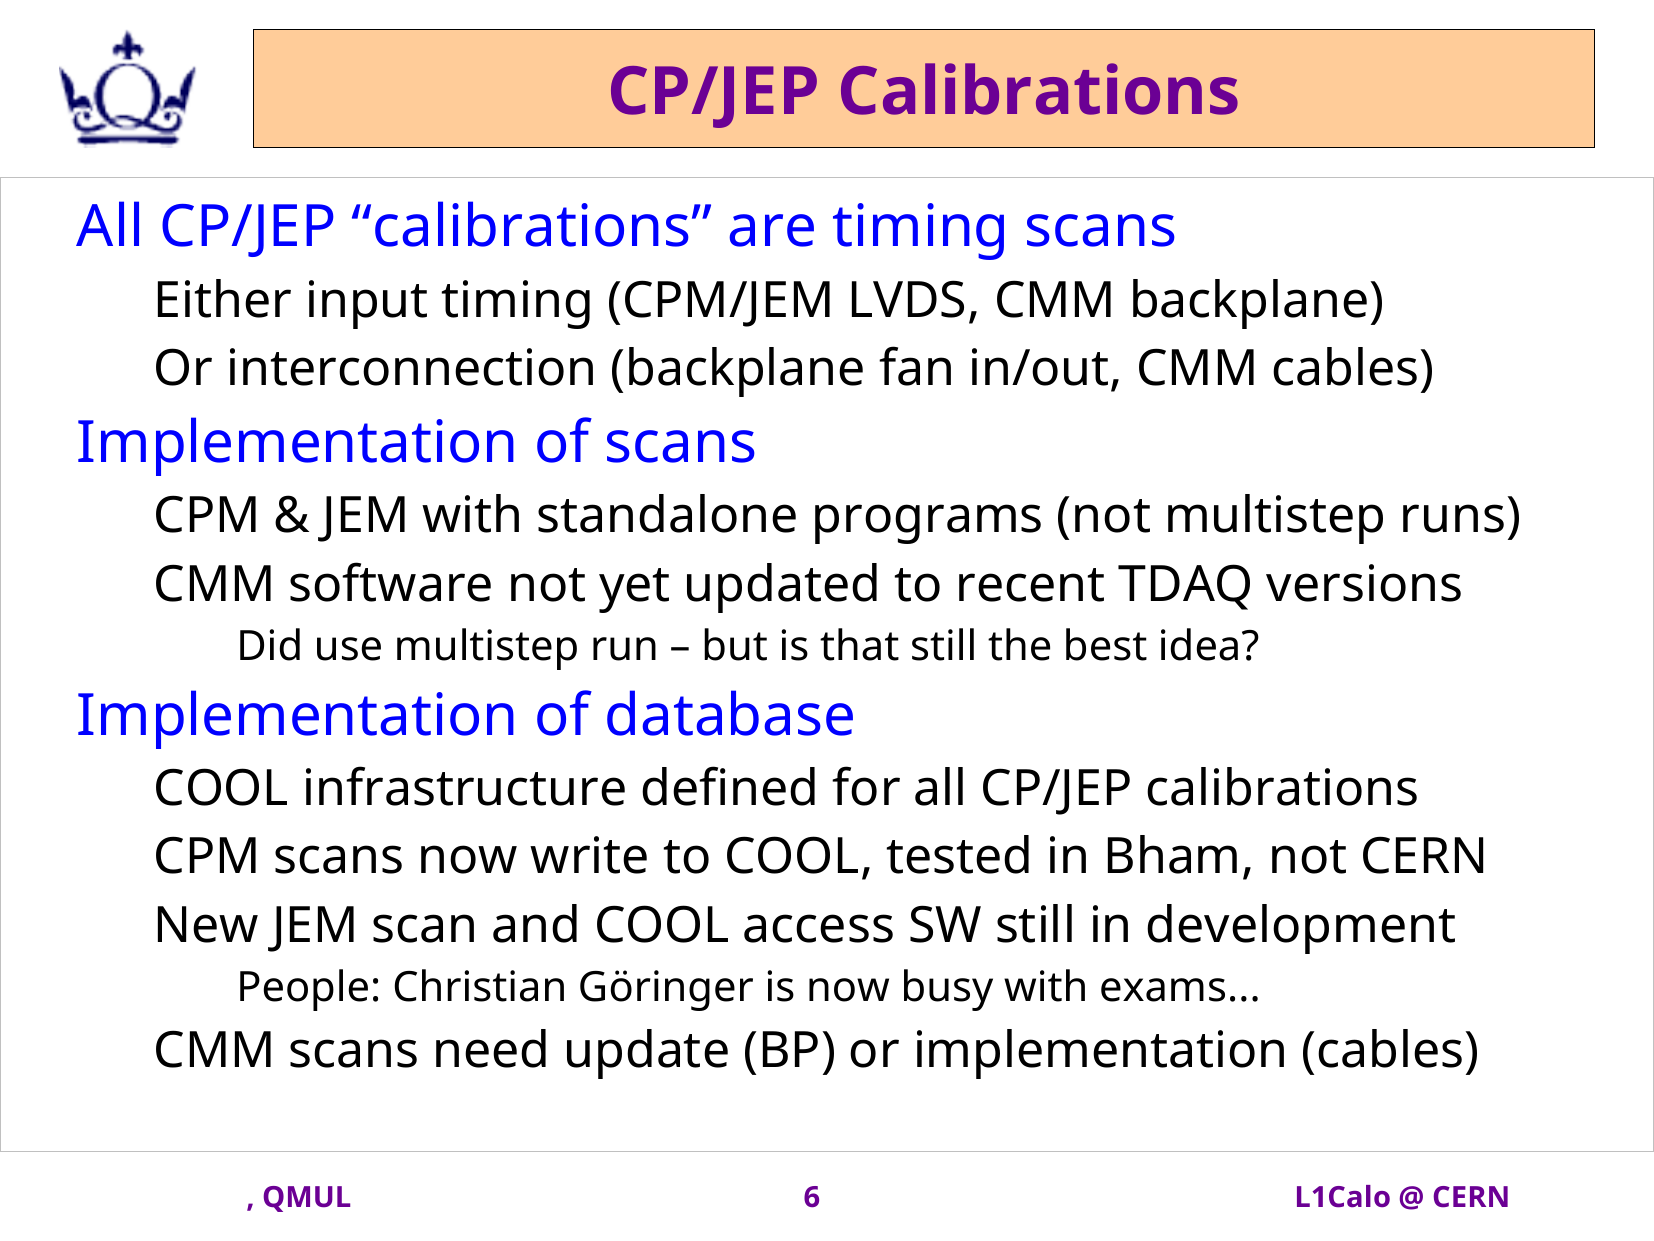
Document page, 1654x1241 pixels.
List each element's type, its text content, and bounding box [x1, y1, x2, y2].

title CP/JEP Calibrations [253, 29, 1595, 148]
picture [59, 29, 200, 148]
list All CP/JEP “calibrations” are timing scans Either input timing (CPM/JEM LVDS, CMM backplane) Or interconnection (backplane fan in/out, CMM cables) Implementation of scans CPM & JEM with standalone programs (not multistep runs) CMM software not yet updated to recent TDAQ versions Did use multistep run – but is that still the best idea? Implementation of database COOL infrastructure defined for all CP/JEP calibrations CPM scans now write to COOL, tested in Bham, not CERN New JEM scan and COOL access SW still in development People: Christian Göringer is now busy with exams... CMM scans need update (BP) or implementation (cables) [59, 184, 1603, 1105]
